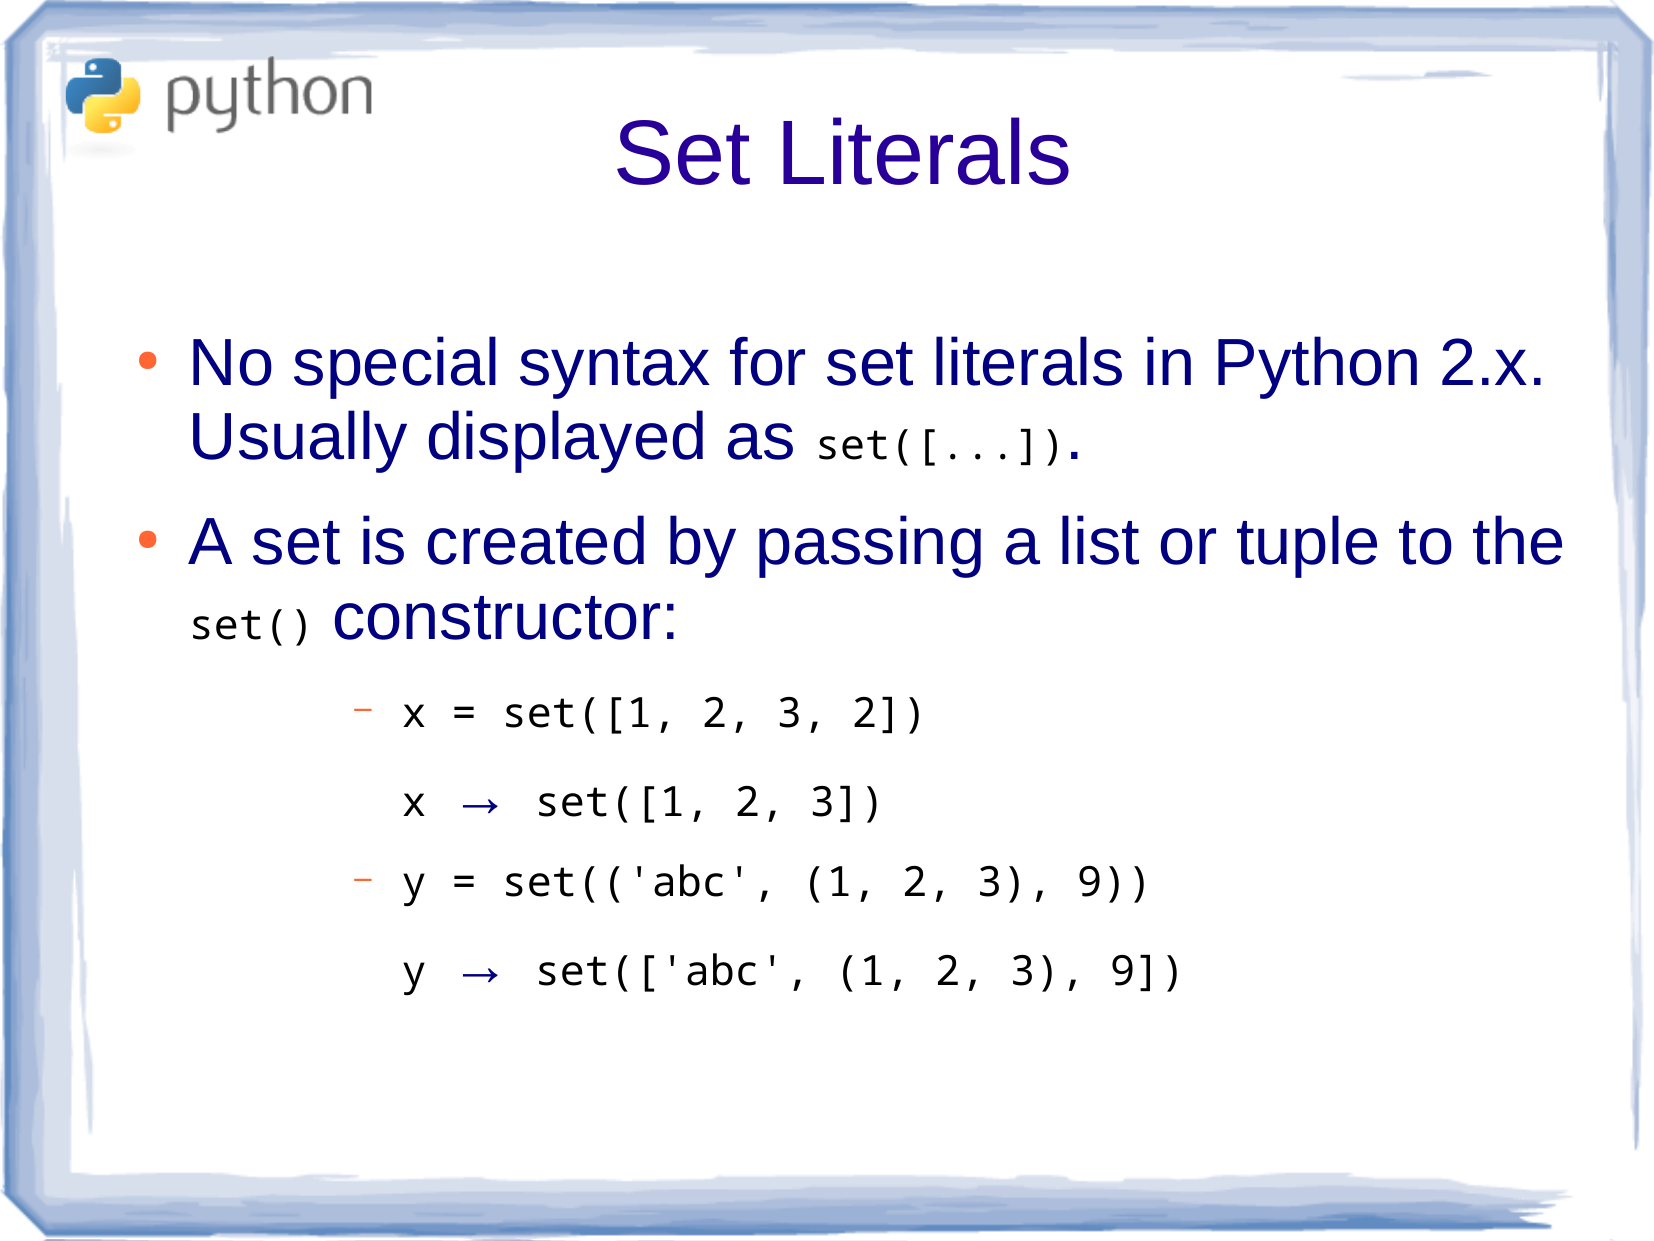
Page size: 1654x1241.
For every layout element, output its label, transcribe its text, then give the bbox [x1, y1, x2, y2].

picture [0, 0, 1654, 1241]
title Set Literals [82, 49, 1571, 257]
list No special syntax for set literals in Python 2.x. Usually displayed as set([...]). A set is created by passing a list or tuple to the set() constructor: x = set([1, 2, 3, 2]) x → set([1, 2, 3]) y = set(('abc', (1, 2, 3), 9)) y → set(['abc', (1, 2, 3), 9]) [118, 324, 1571, 990]
